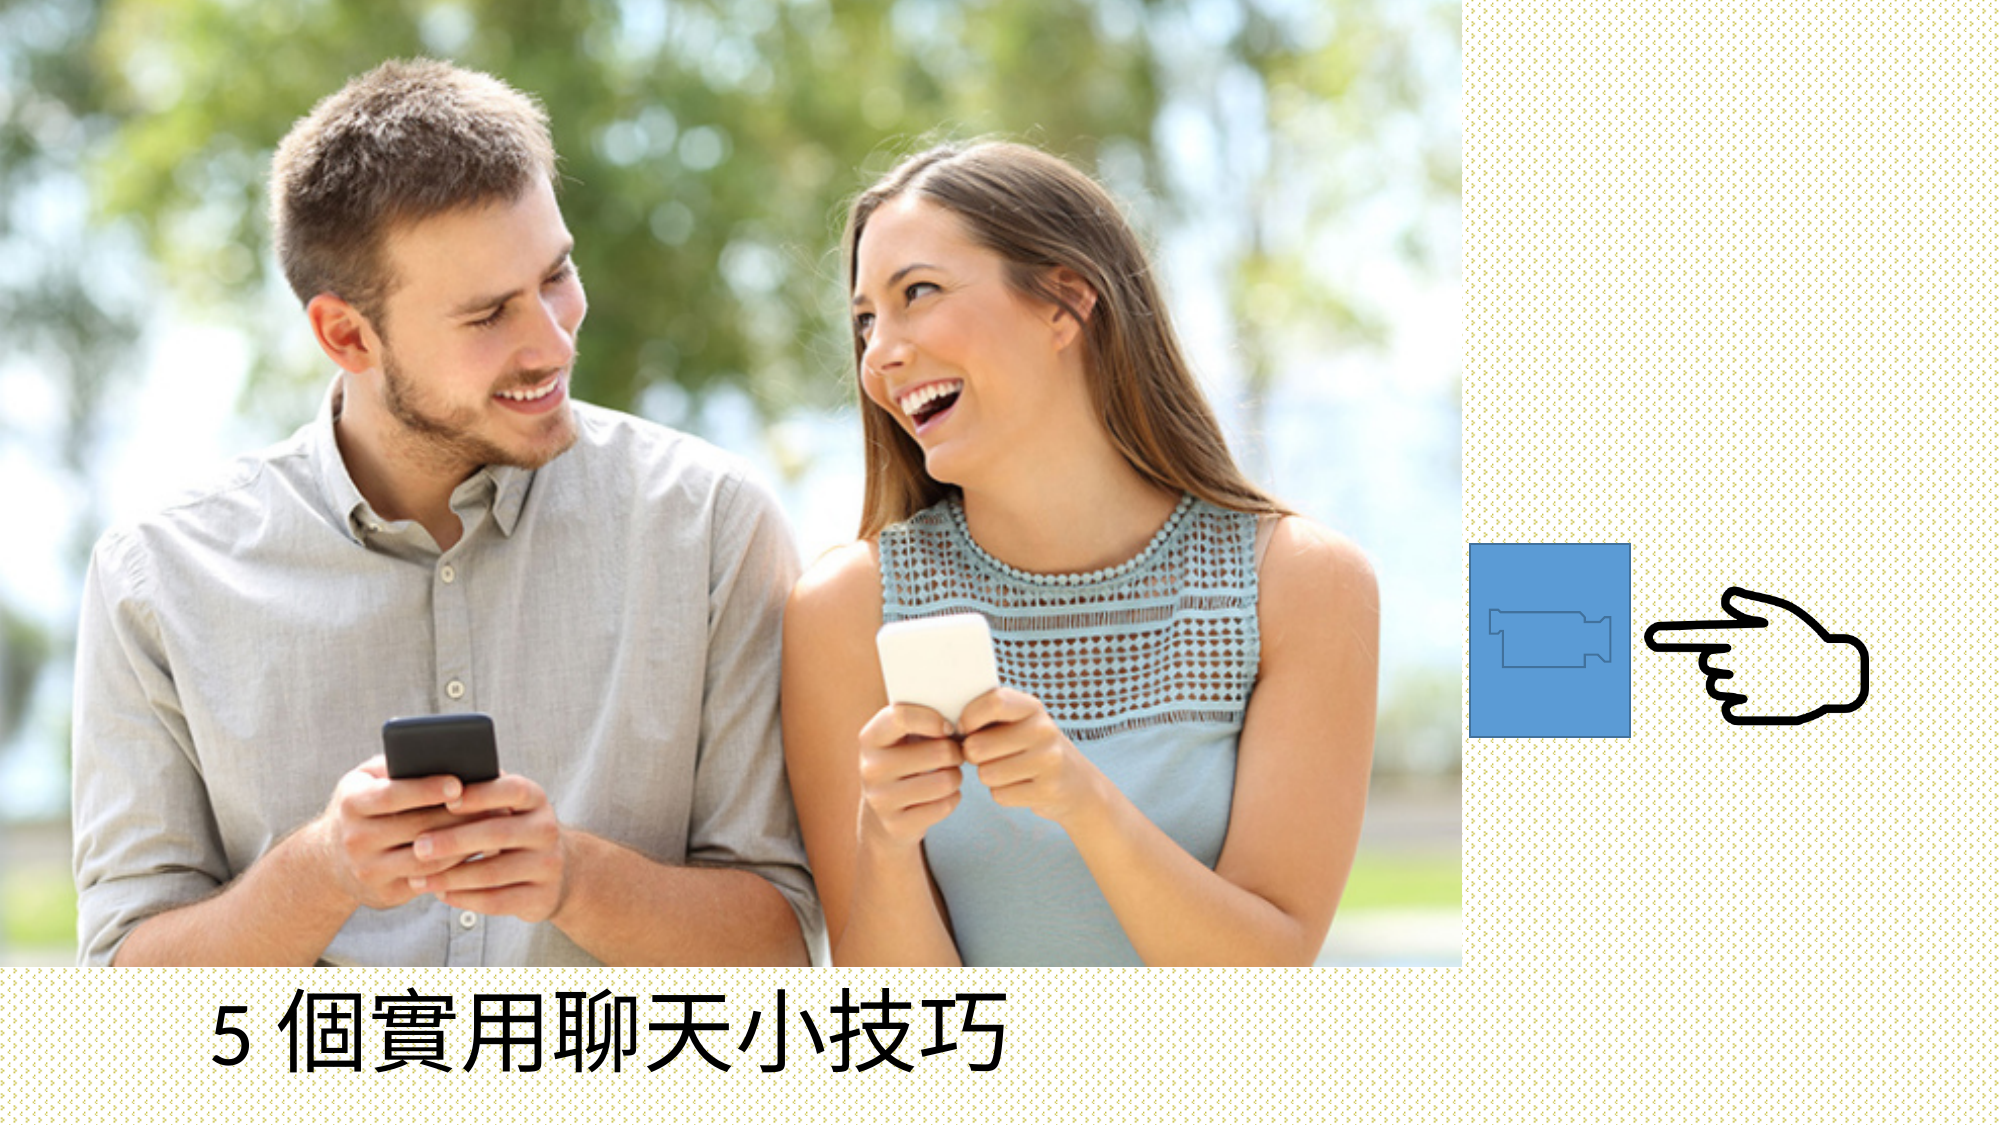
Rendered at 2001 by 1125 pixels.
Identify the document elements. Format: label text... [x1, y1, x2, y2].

text_box [1469, 543, 1631, 738]
picture [1644, 543, 1869, 768]
text_box 5個實用聊天小技巧 [193, 966, 1605, 1093]
picture [0, 0, 1462, 967]
